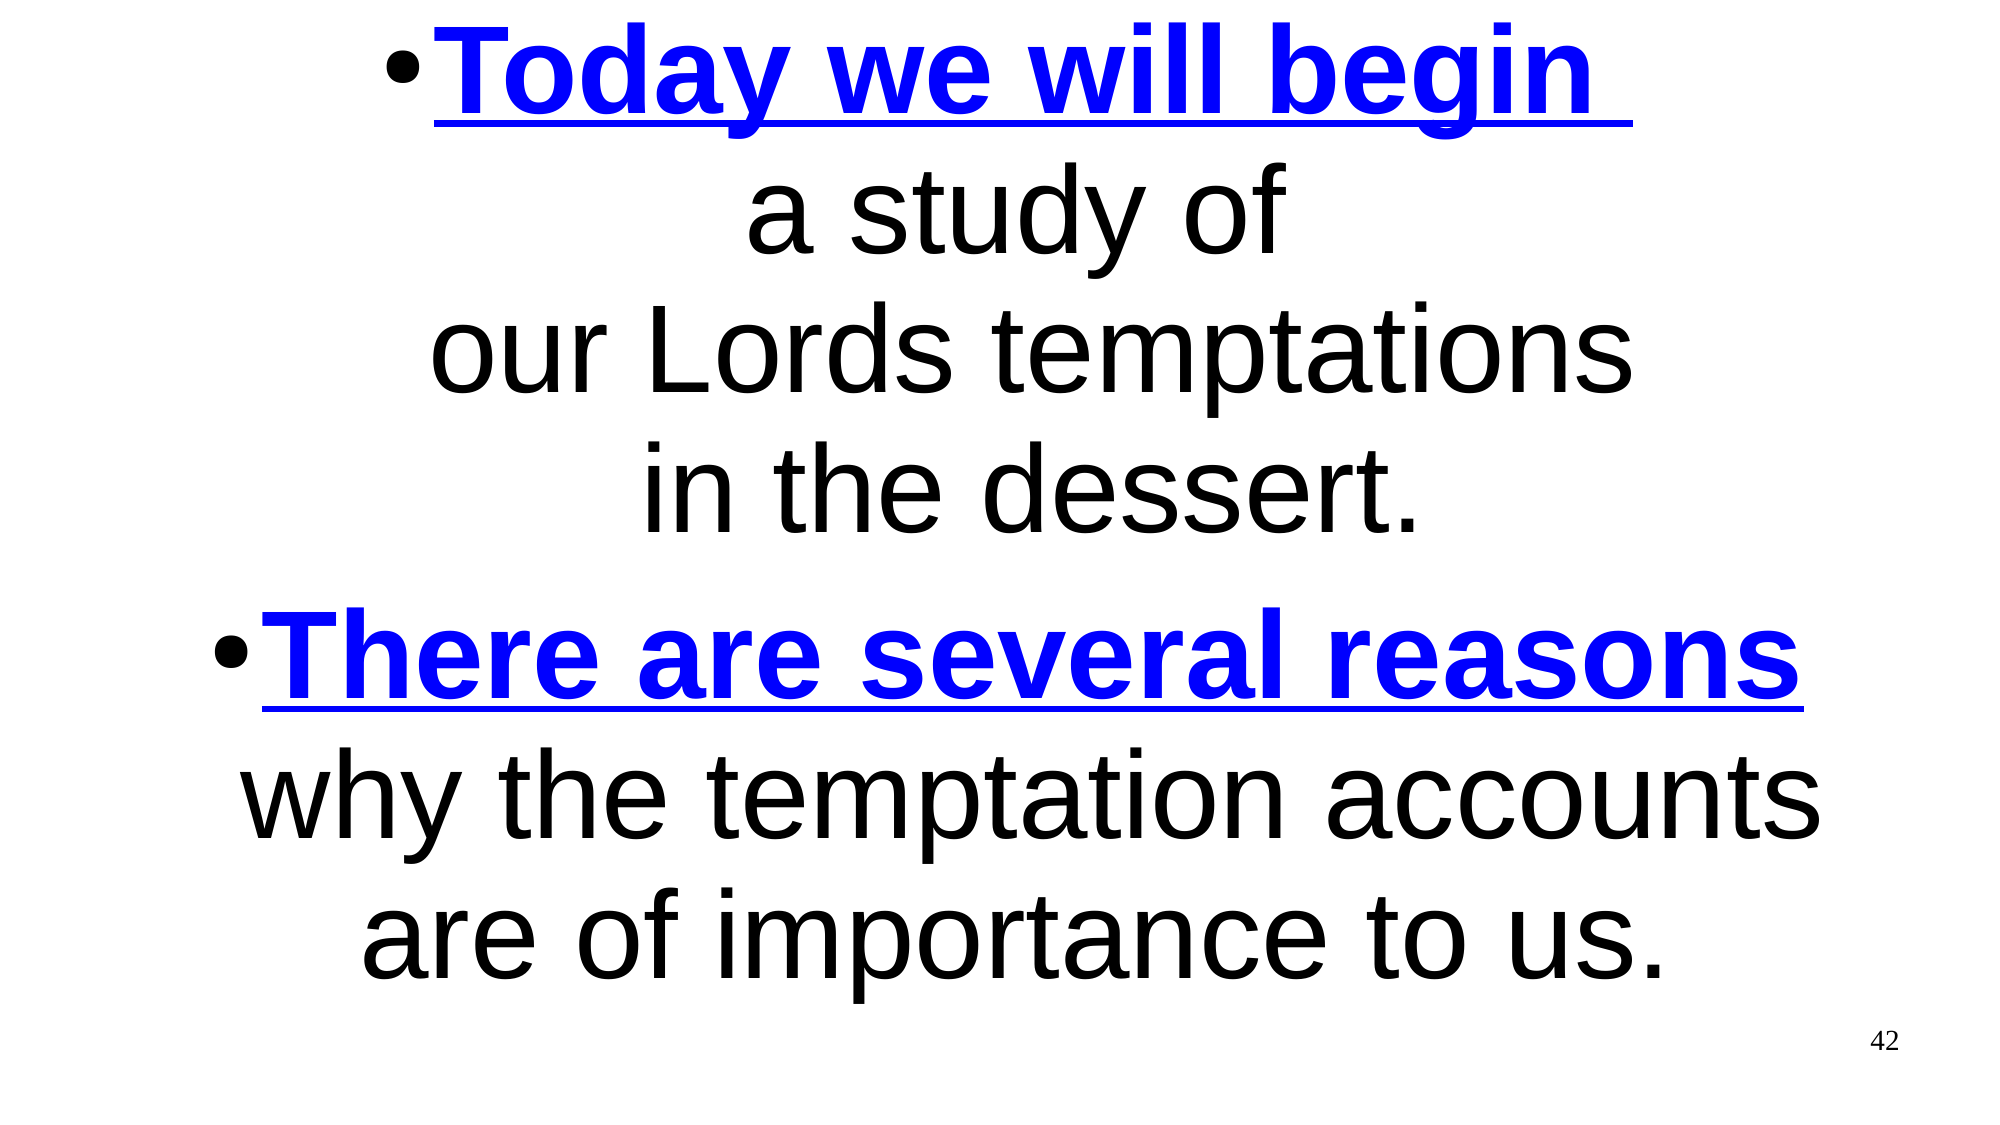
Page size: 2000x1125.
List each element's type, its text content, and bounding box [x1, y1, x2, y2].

list Today we will begin a study of our Lords temptations in the dessert. There are several reasons why the temptation accounts are of importance to us. [0, 0, 1996, 1123]
